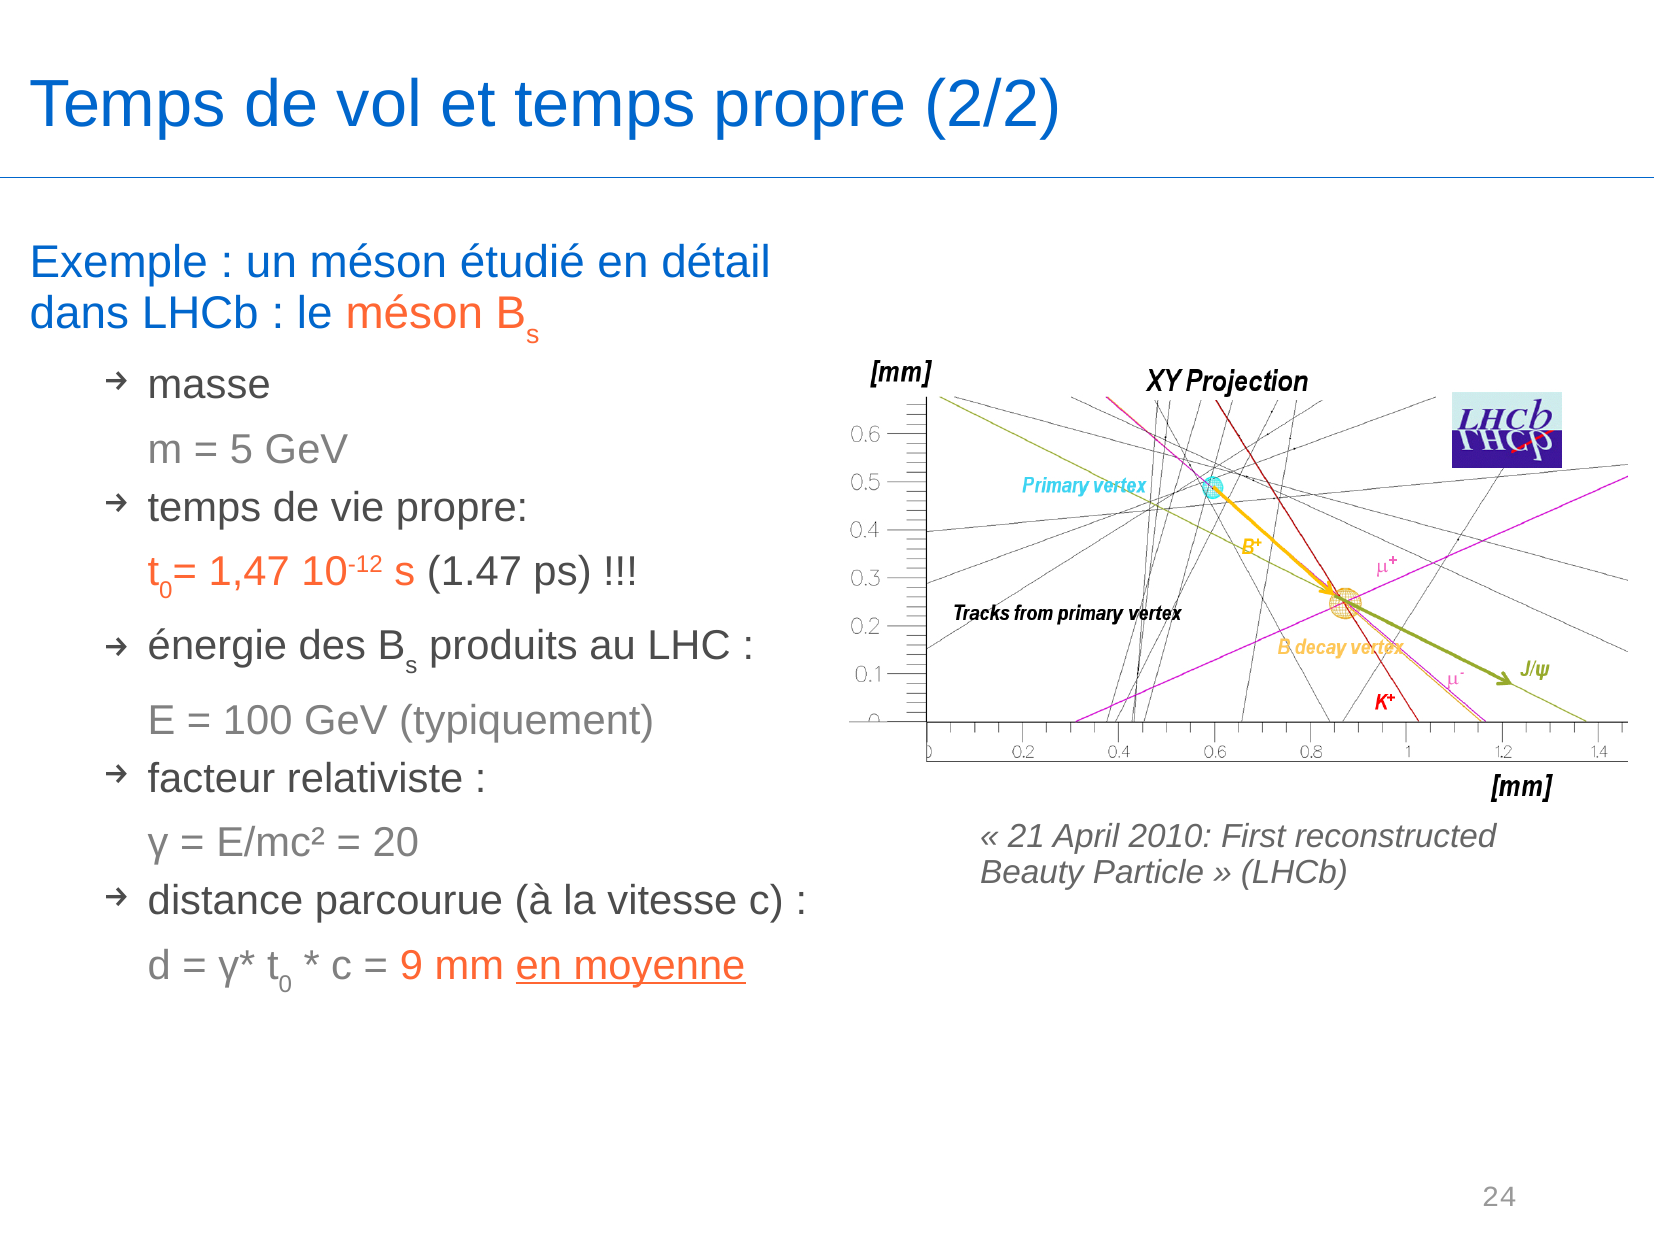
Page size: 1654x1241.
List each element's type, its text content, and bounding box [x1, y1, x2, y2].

text_box « 21 April 2010: First reconstructed Beauty Particle » (LHCb) [965, 809, 1513, 899]
picture [849, 356, 1628, 807]
list Exemple : un méson étudié en détail dans LHCb : le méson Bs masse m = 5 GeV temps de vie propre: t0= 1,47 10-12 s (1.47 ps) !!! énergie des Bs produits au LHC : E = 100 GeV (typiquement) facteur relativiste : γ = E/mc² = 20 distance parcourue (à la vitesse c) : d = γ* t0 * c = 9 mm en moyenne [29, 236, 808, 1055]
title Temps de vol et temps propre (2/2) [29, 29, 1625, 178]
